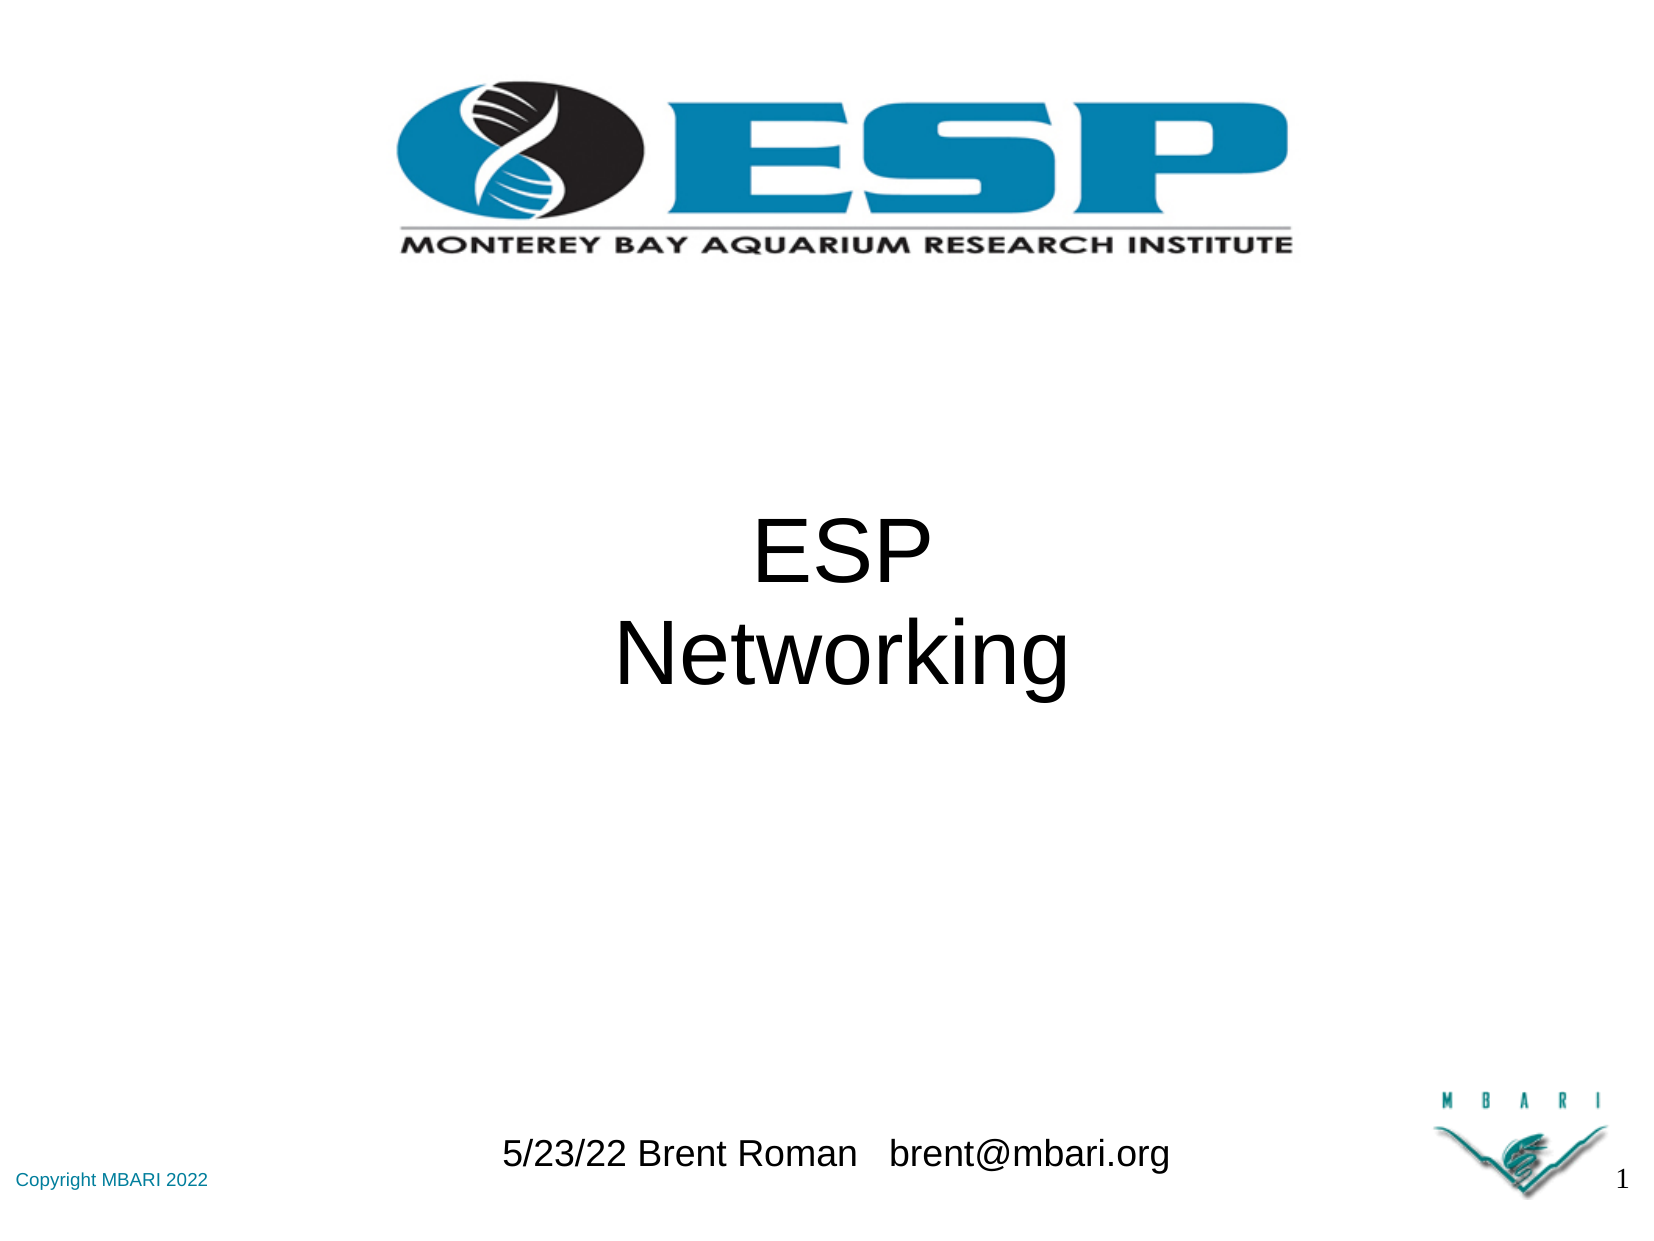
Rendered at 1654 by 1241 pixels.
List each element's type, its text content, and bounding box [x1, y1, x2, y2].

picture [375, 74, 1313, 263]
text_box 5/23/22 Brent Roman brent@mbari.org [487, 1125, 1186, 1182]
text_box ESP Networking [598, 492, 1088, 718]
picture [1426, 1091, 1613, 1200]
